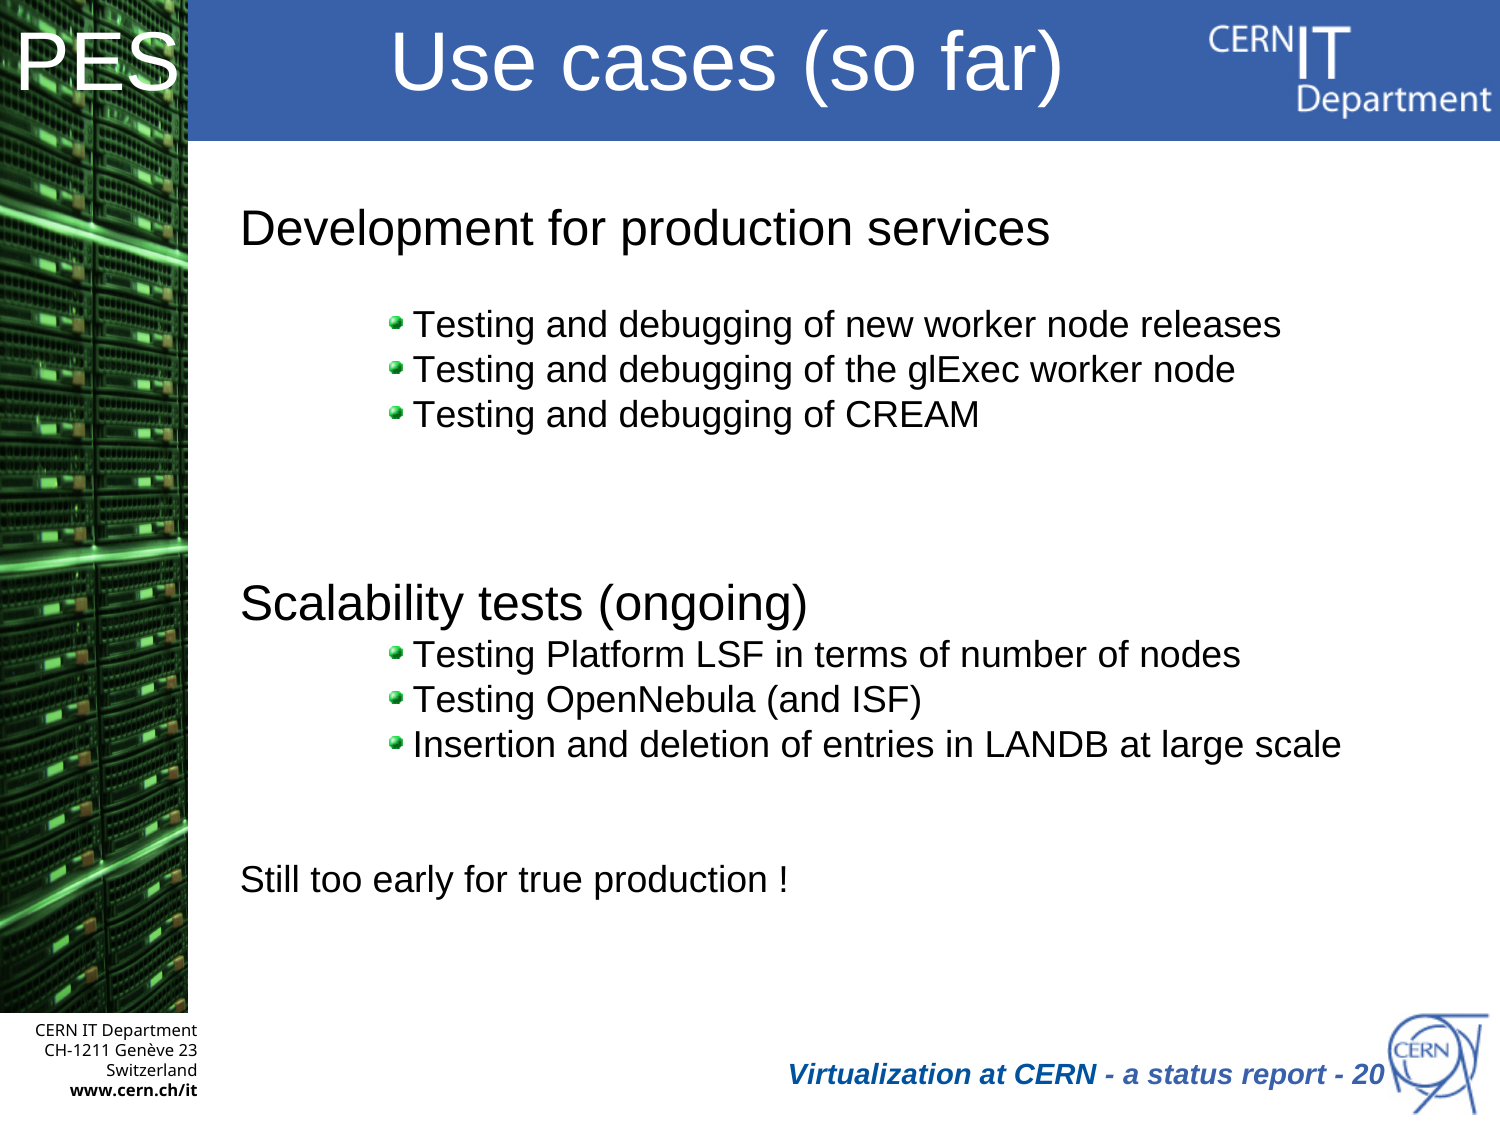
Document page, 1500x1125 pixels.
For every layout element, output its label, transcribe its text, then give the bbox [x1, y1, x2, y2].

picture [0, 0, 1500, 1013]
text_box Development for production services Testing and debugging of new worker node releases Testing and debugging of the glExec worker node Testing and debugging of CREAM Scalability tests (ongoing) Testing Platform LSF in terms of number of nodes Testing OpenNebula (and ISF) Insertion and deletion of entries in LANDB at large scale Still too early for true production ! [225, 187, 1500, 953]
picture [1387, 1012, 1490, 1115]
text_box Use cases (so far) [375, 0, 1081, 115]
